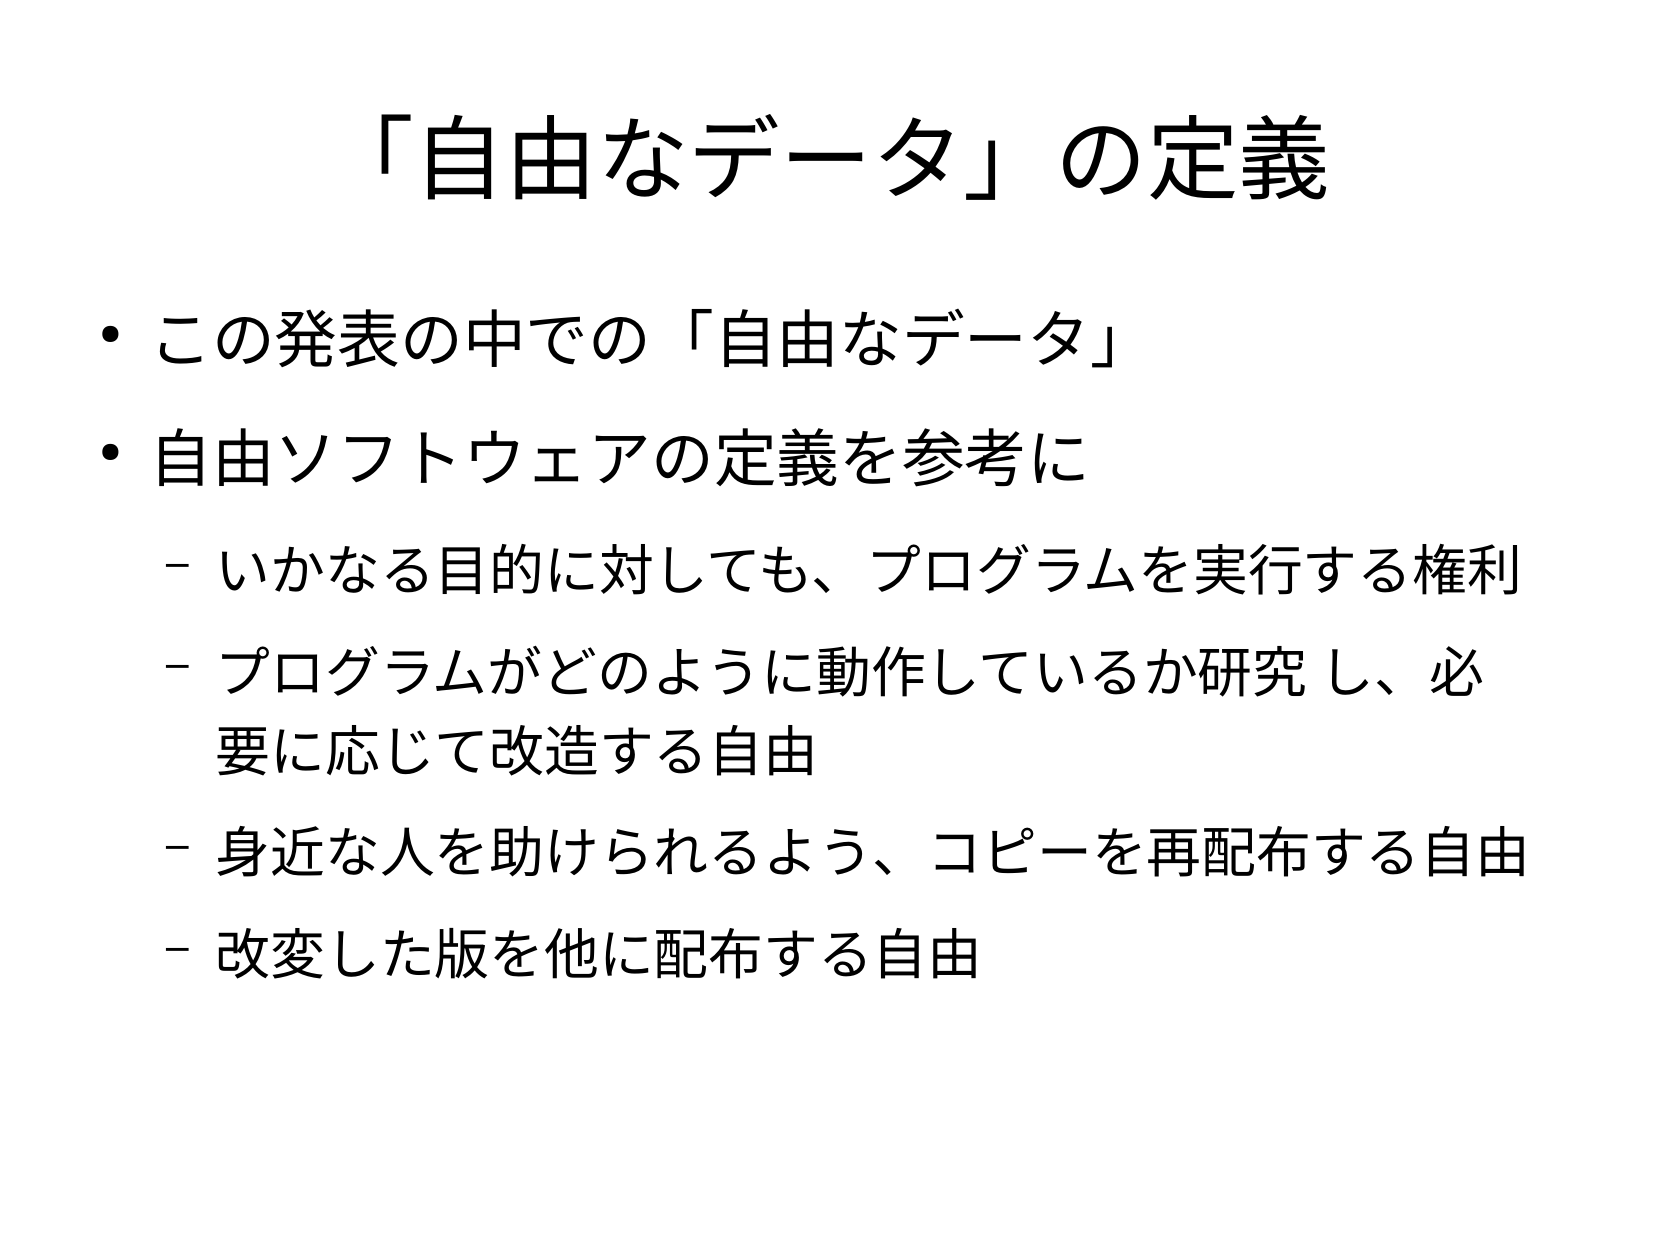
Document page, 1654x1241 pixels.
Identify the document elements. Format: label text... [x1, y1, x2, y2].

list この発表の中での「自由なデータ」 自由ソフトウェアの定義を参考に いかなる目的に対しても、プログラムを実行する権利 プログラムがどのように動作しているか研究 し、必要に応じて改造する自由 身近な人を助けられるよう、コピーを再配布する自由 改変した版を他に配布する自由 [82, 290, 1538, 1010]
title 「自由なデータ」の定義 [82, 49, 1571, 257]
